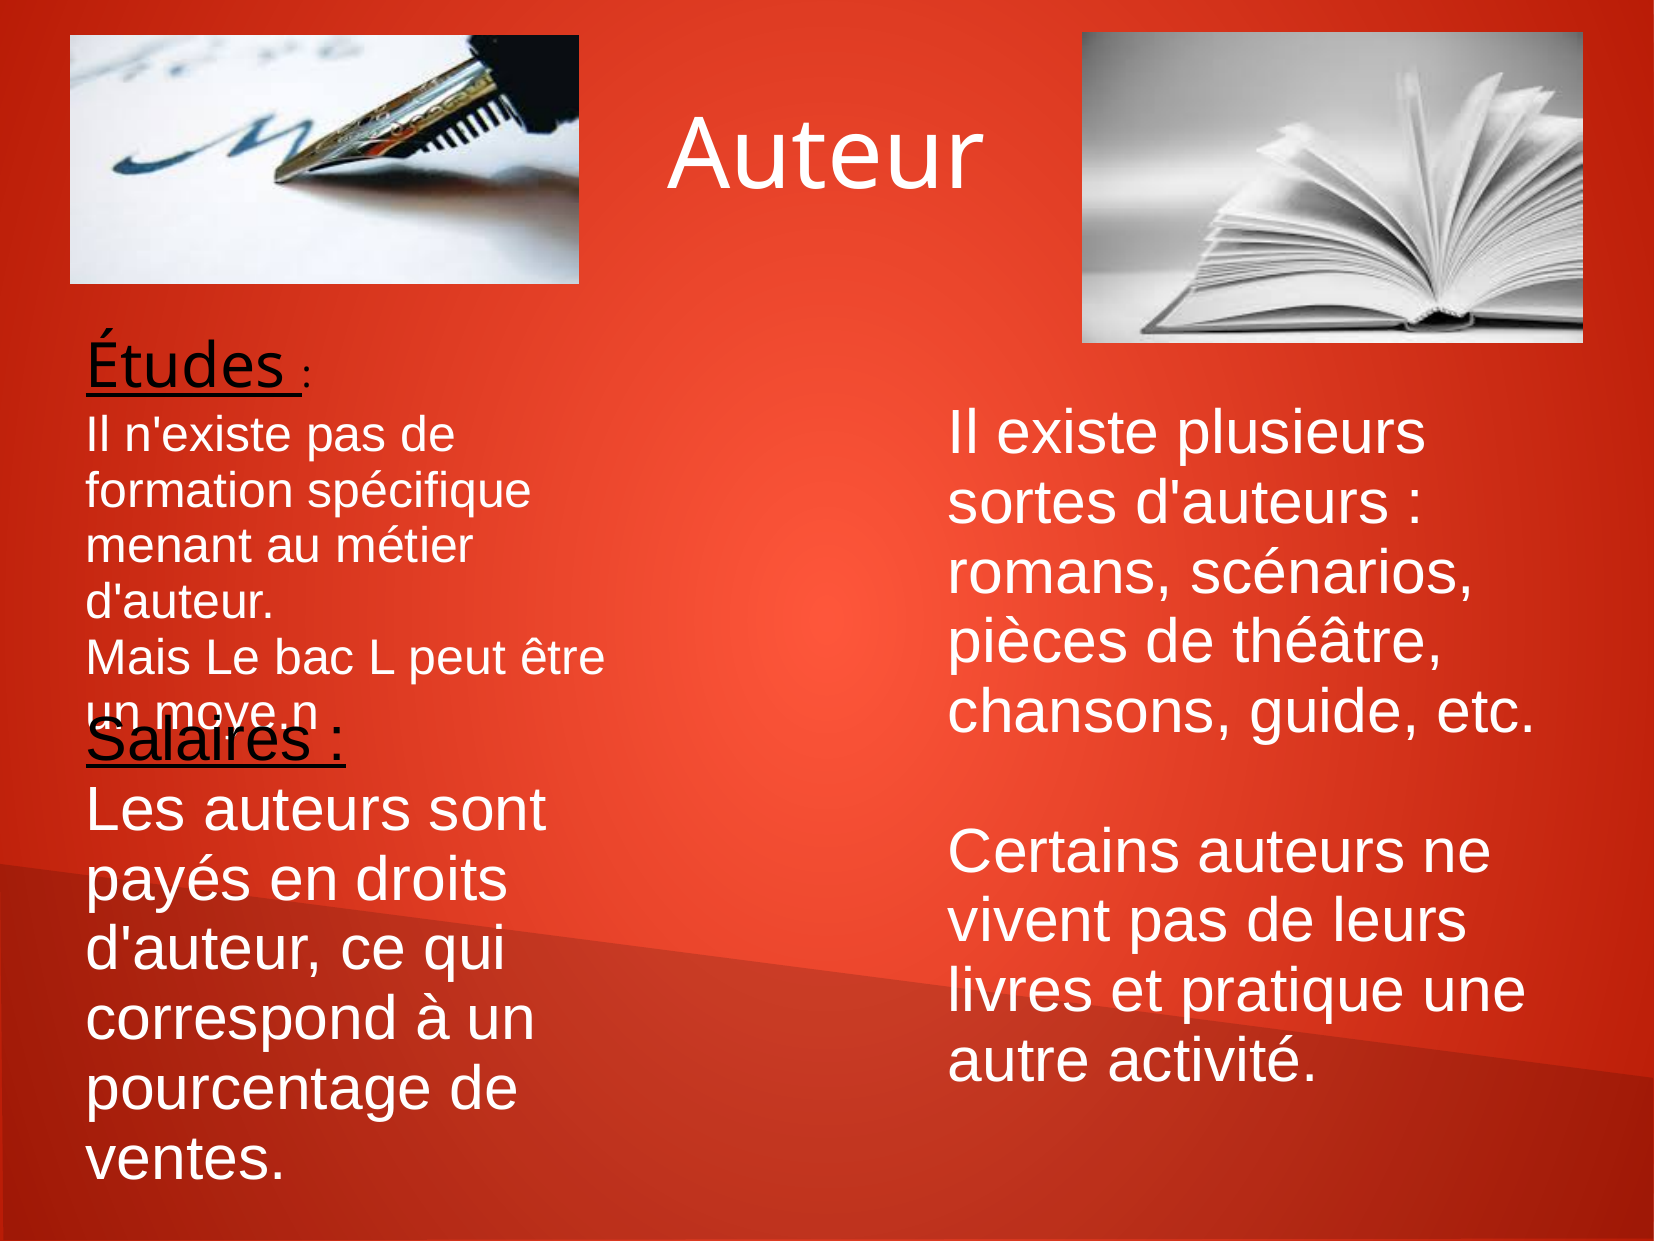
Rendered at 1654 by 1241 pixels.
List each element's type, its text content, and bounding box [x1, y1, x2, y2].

picture [70, 35, 579, 284]
title Auteur [579, 47, 1082, 252]
picture [1082, 32, 1583, 343]
text_box Études : Il n'existe pas de formation spécifique menant au métier d'auteur. Mais Le bac L peut être un moye.n [70, 313, 674, 733]
text_box Salaires : Les auteurs sont payés en droits d'auteur, ce qui correspond à un pourcentage de ventes. [70, 696, 638, 1200]
text_box Il existe plusieurs sortes d'auteurs : romans, scénarios, pièces de théâtre, chansons, guide, etc. Certains auteurs ne vivent pas de leurs livres et pratique une autre activité. [933, 389, 1571, 1145]
list [82, 299, 1571, 1019]
